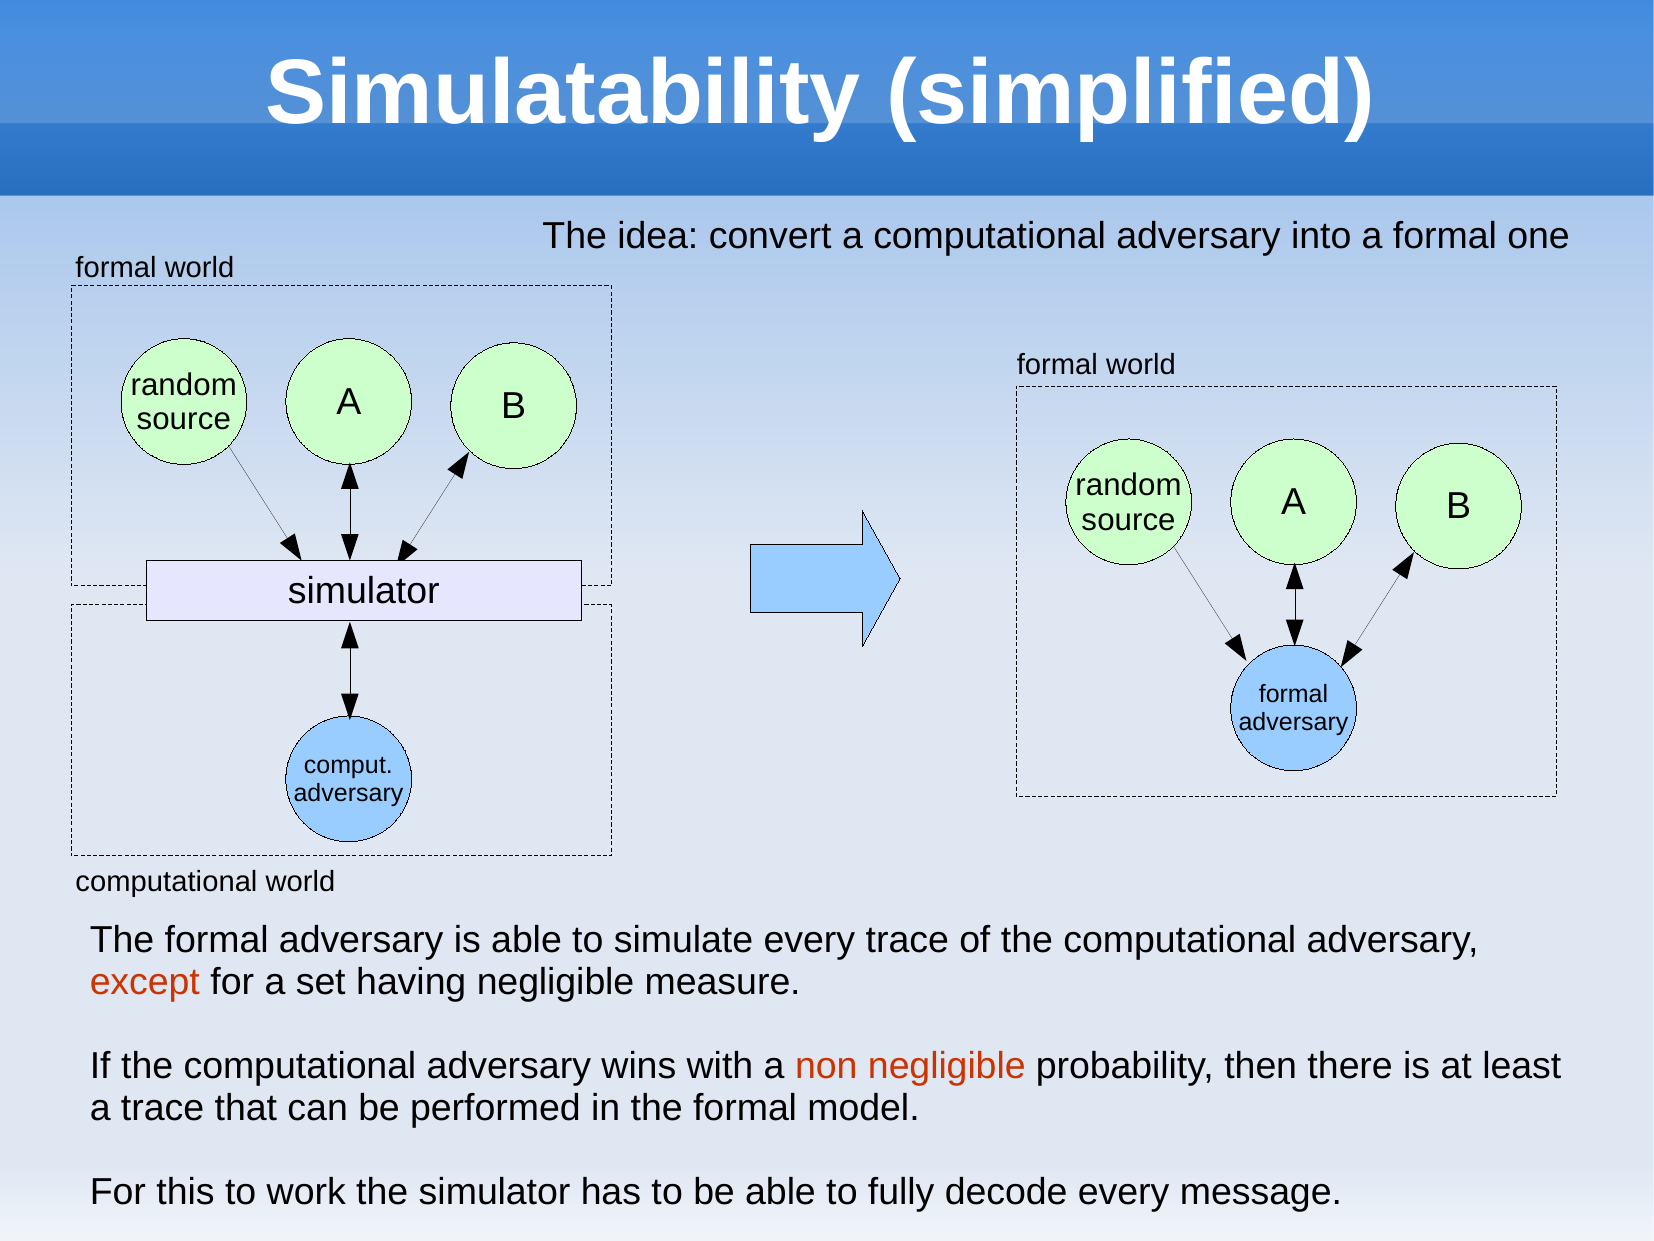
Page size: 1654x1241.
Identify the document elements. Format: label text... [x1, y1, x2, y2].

text_box formal world [60, 243, 249, 291]
text_box simulator [146, 560, 582, 621]
text_box A [285, 338, 412, 465]
text_box formal adversary [1230, 645, 1357, 771]
text_box random source [1065, 438, 1192, 565]
text_box [750, 510, 901, 647]
title Simulatability (simplified) [76, 0, 1565, 188]
text_box random source [121, 338, 247, 465]
text_box B [450, 342, 577, 469]
text_box A [1230, 438, 1357, 565]
text_box comput. adversary [285, 715, 412, 842]
text_box B [1395, 443, 1522, 569]
text_box formal world [1002, 340, 1191, 388]
text_box computational world [60, 857, 350, 905]
text_box The idea: convert a computational adversary into a formal one [527, 207, 1586, 265]
text_box The formal adversary is able to simulate every trace of the computational adversary, except for a set having negligible measure. If the computational adversary wins with a non negligible probability, then there is at least a trace that can be performed in the formal model. For this to work the simulator has to be able to fully decode every message. [75, 910, 1577, 1220]
picture [0, 0, 1654, 1241]
